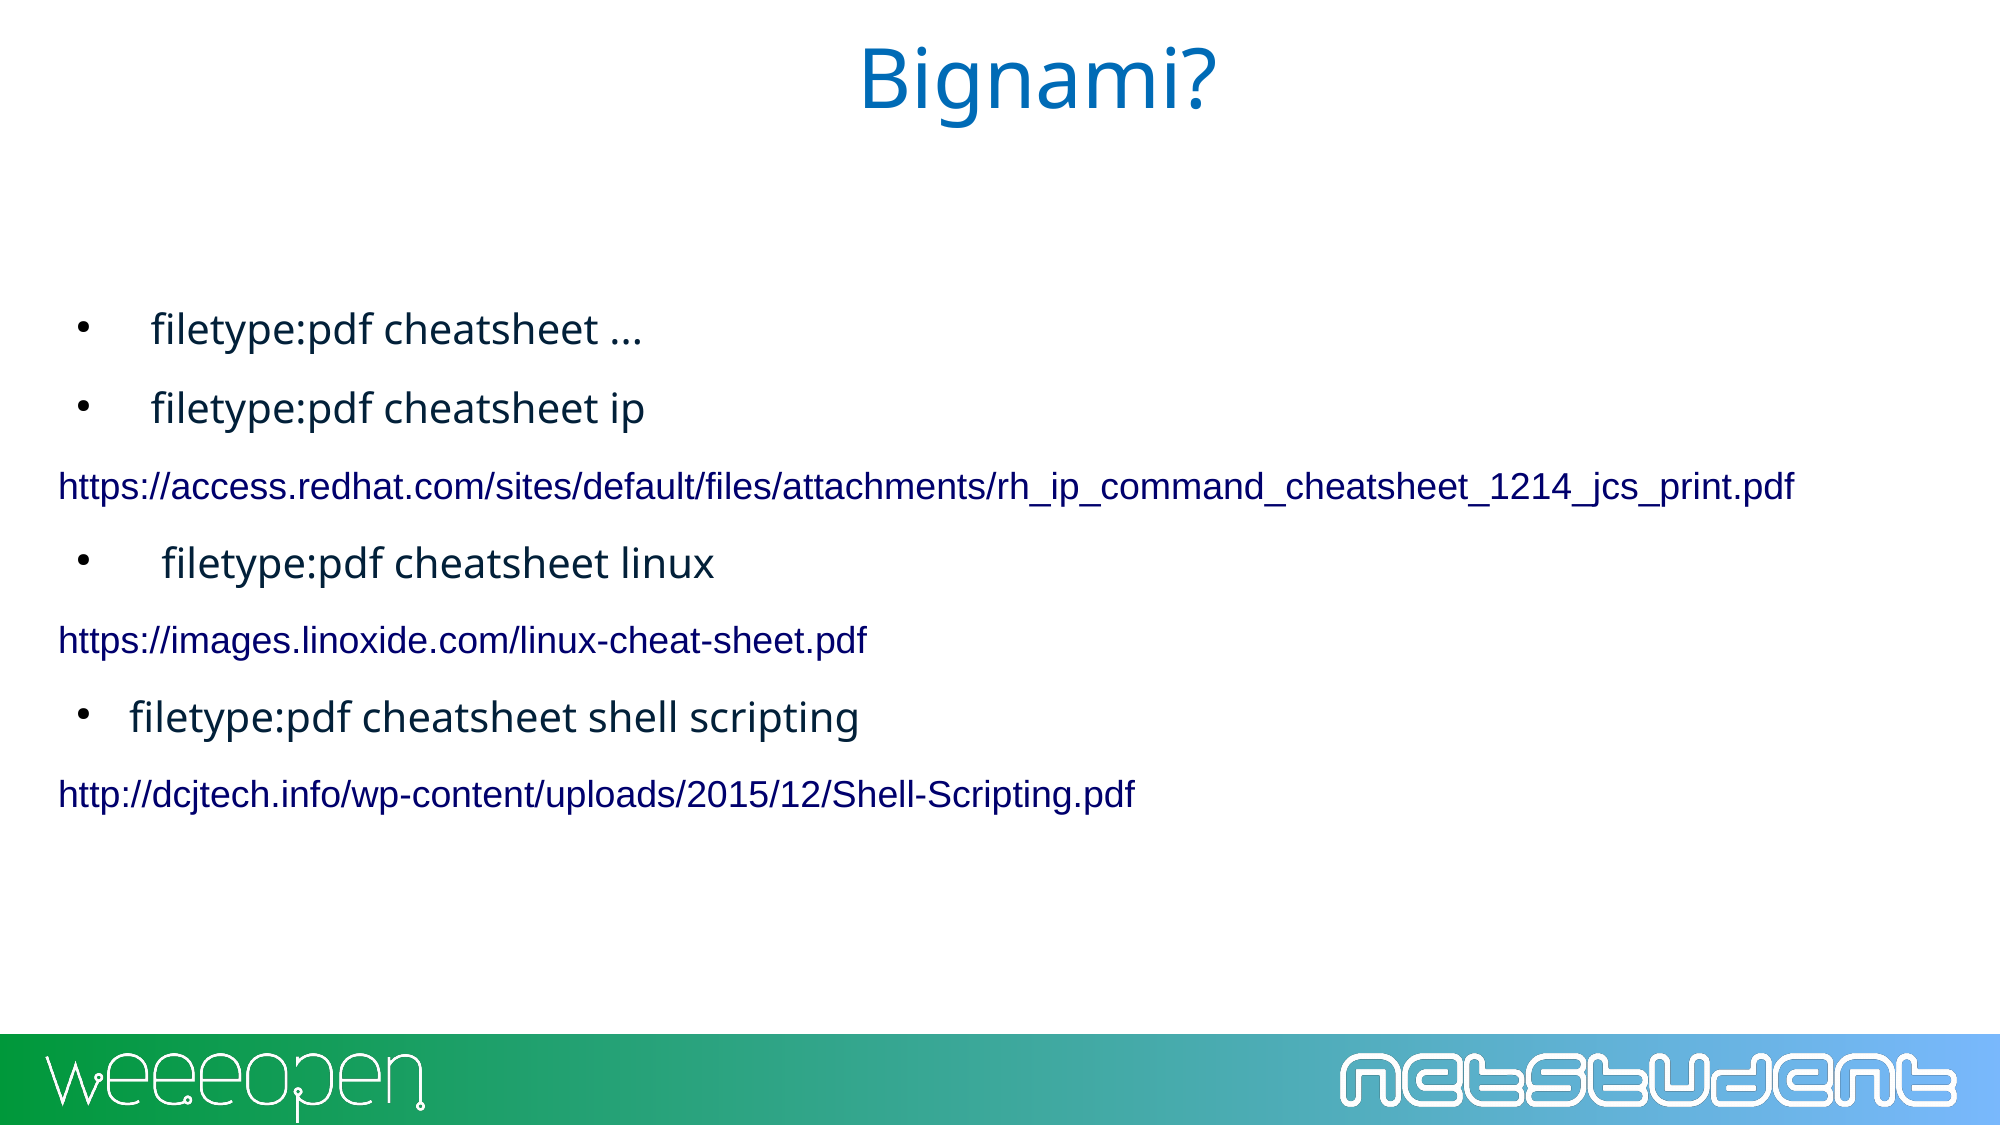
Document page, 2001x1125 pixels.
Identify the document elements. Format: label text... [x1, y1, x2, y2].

picture [1340, 1053, 1957, 1107]
list filetype:pdf cheatsheet ... filetype:pdf cheatsheet ip https://access.redhat.com/sites/default/files/attachments/rh_ip_command_cheatsheet_1214_jcs_print.pdf filetype:pdf cheatsheet linux https://images.linoxide.com/linux-cheat-sheet.pdf filetype:pdf cheatsheet shell scripting http://dcjtech.info/wp-content/uploads/2015/12/Shell-Scripting.pdf [43, 295, 1959, 1010]
picture [45, 1053, 425, 1123]
title Bignami? [43, 29, 1959, 247]
